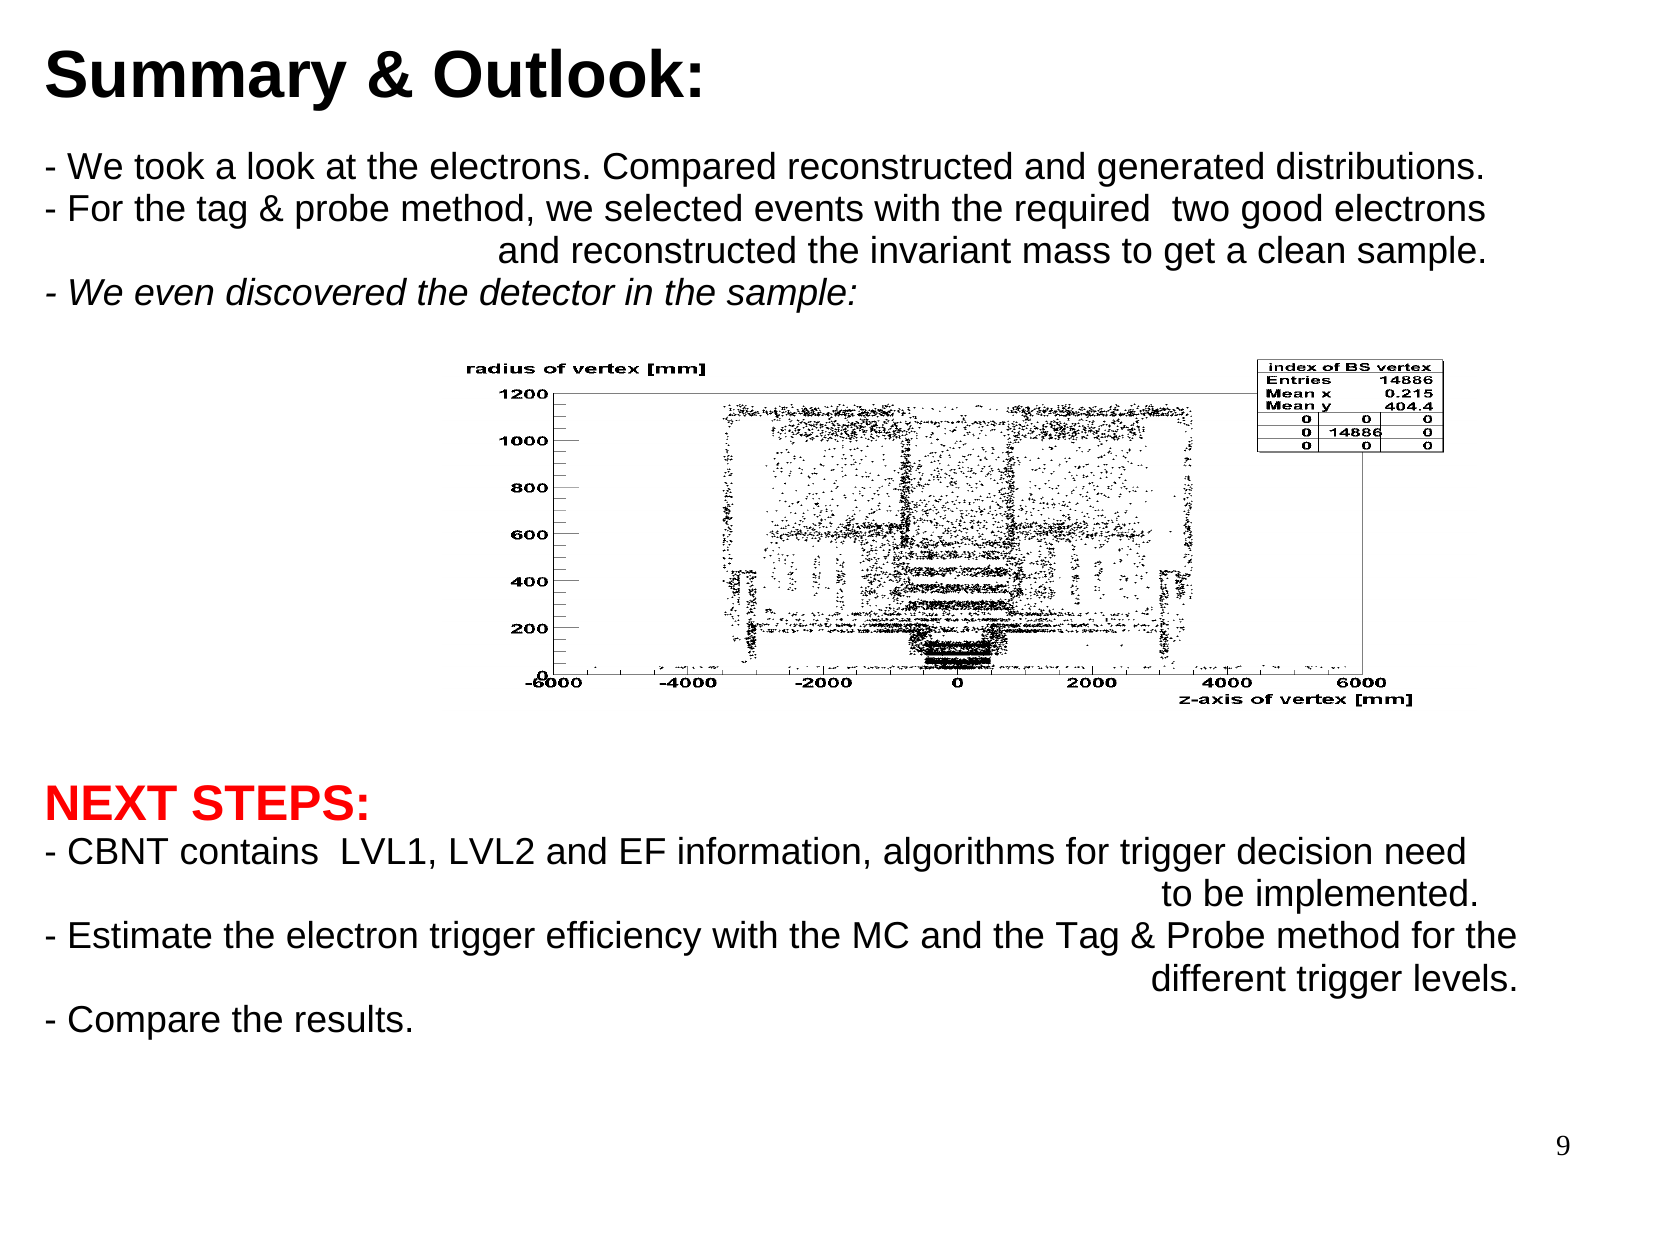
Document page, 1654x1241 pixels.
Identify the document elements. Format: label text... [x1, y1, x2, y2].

text_box Summary & Outlook: [29, 29, 1211, 120]
picture [442, 354, 1477, 711]
text_box - We took a look at the electrons. Compared reconstructed and generated distributions. - For the tag & probe method, we selected events with the required two good electrons and reconstructed the invariant mass to get a clean sample. - We even discovered the detector in the sample: NEXT STEPS: - CBNT contains LVL1, LVL2 and EF information, algorithms for trigger decision need to be implemented. - Estimate the electron trigger efficiency with the MC and the Tag & Probe method for the different trigger levels. - Compare the results. [29, 138, 1565, 1093]
